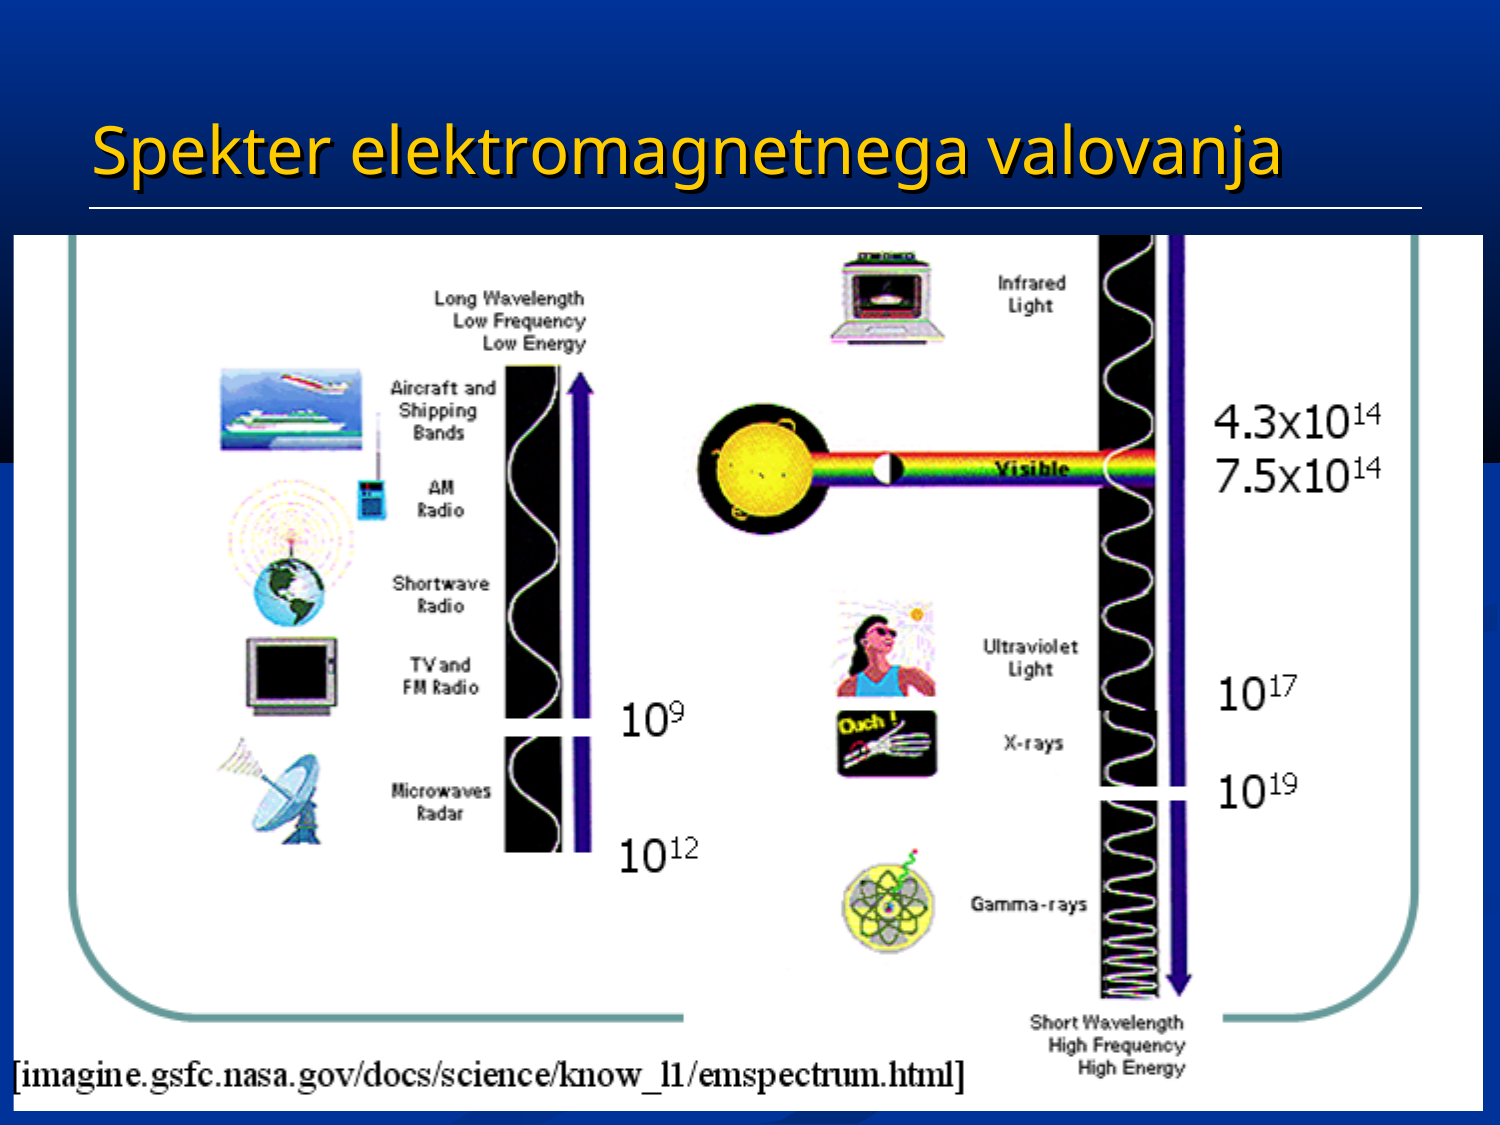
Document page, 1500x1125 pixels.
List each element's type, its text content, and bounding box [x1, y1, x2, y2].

picture [13, 235, 1485, 1111]
text_box Spekter elektromagnetnega valovanja [76, 54, 1352, 235]
